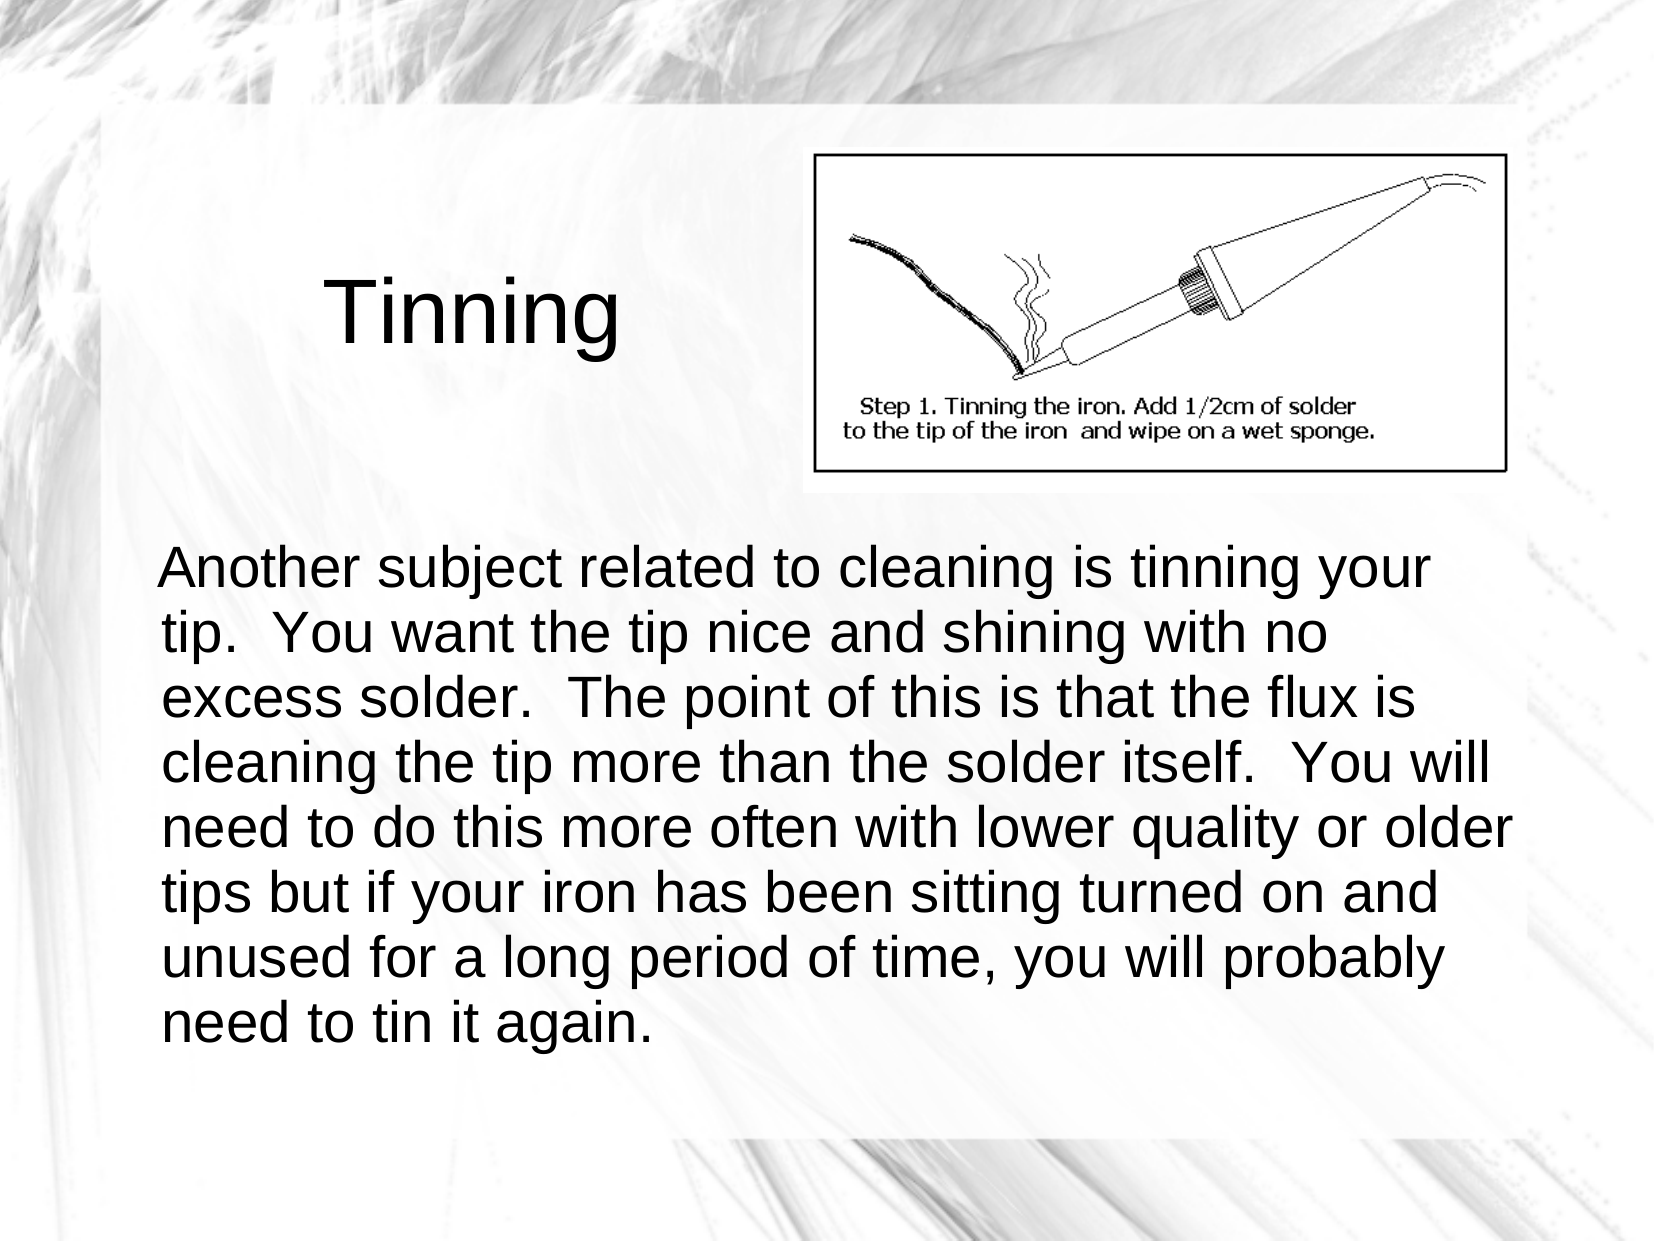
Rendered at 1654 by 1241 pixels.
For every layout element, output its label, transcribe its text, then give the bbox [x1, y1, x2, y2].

title Tinning [207, 250, 739, 374]
list Another subject related to cleaning is tinning your tip. You want the tip nice and shining with no excess solder. The point of this is that the flux is cleaning the tip more than the solder itself. You will need to do this more often with lower quality or older tips but if your iron has been sitting turned on and unused for a long period of time, you will probably need to tin it again. [19, 534, 1520, 1135]
picture [0, 0, 1654, 1241]
